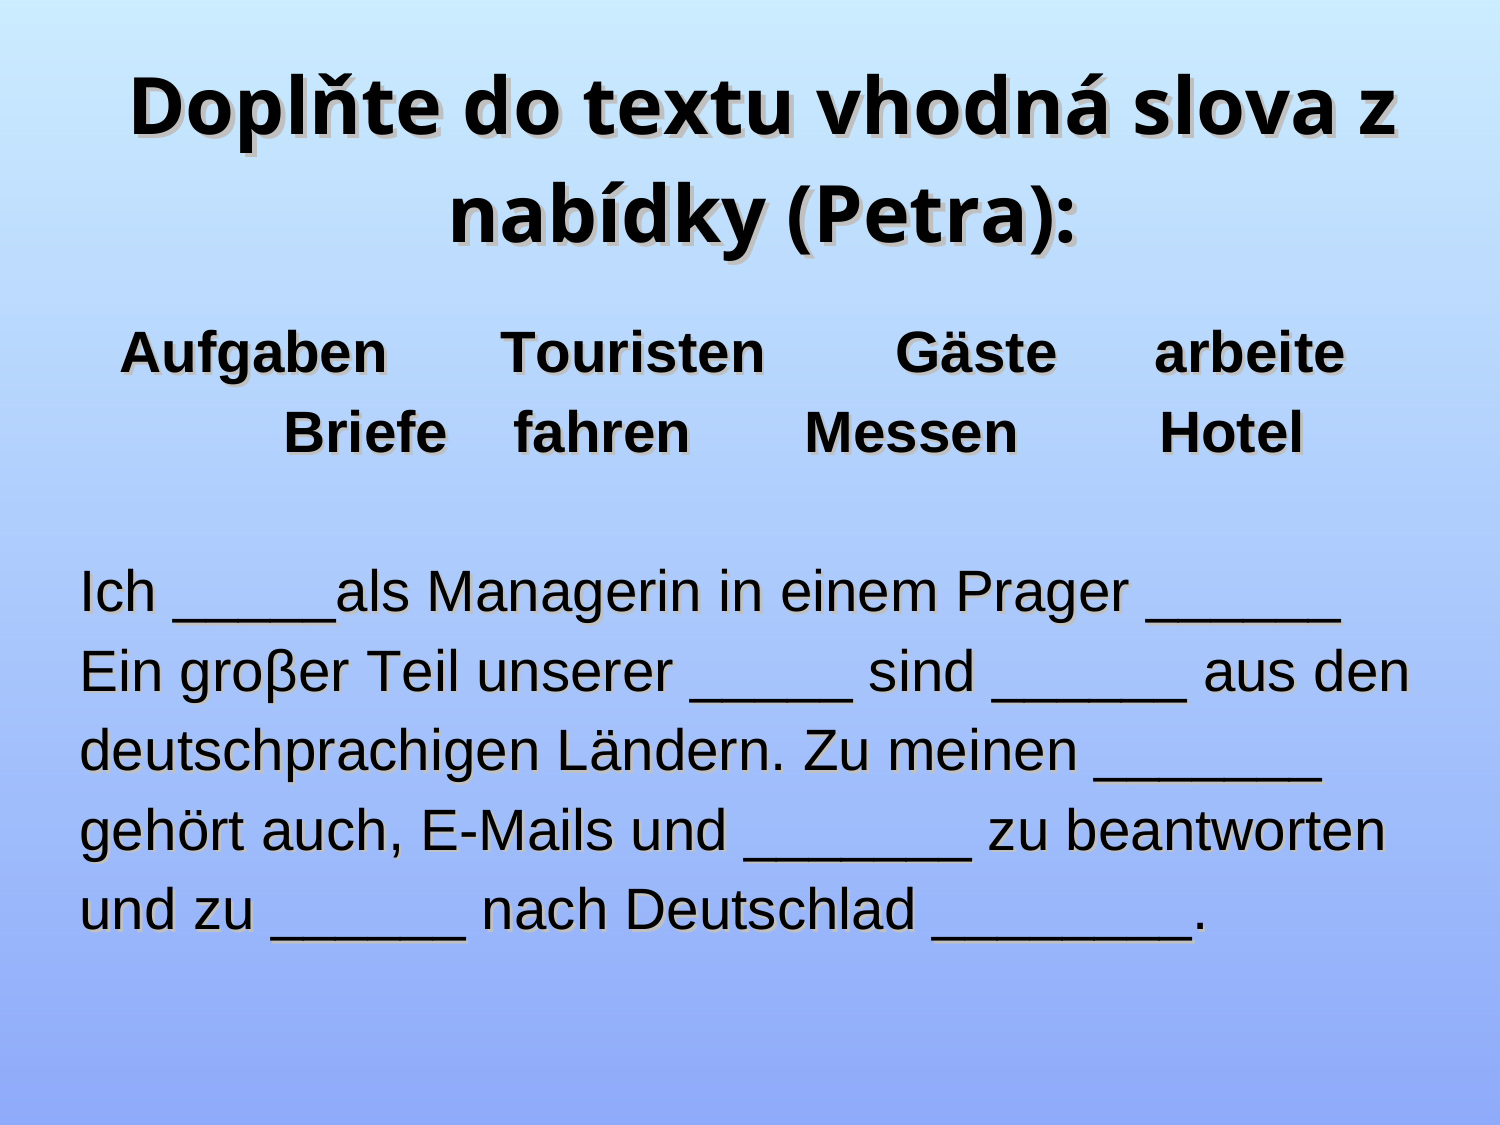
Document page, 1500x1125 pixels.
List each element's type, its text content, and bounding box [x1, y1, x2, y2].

title Doplňte do textu vhodná slova z nabídky (Petra): [75, 38, 1451, 278]
list Aufgaben Touristen Gäste arbeite Briefe fahren Messen Hotel Ich _____als Managerin in einem Prager ______ Ein groβer Teil unserer _____ sind ______ aus den deutschprachigen Ländern. Zu meinen _______ gehört auch, E-Mails und _______ zu beantworten und zu ______ nach Deutschlad ________. [64, 312, 1451, 1083]
